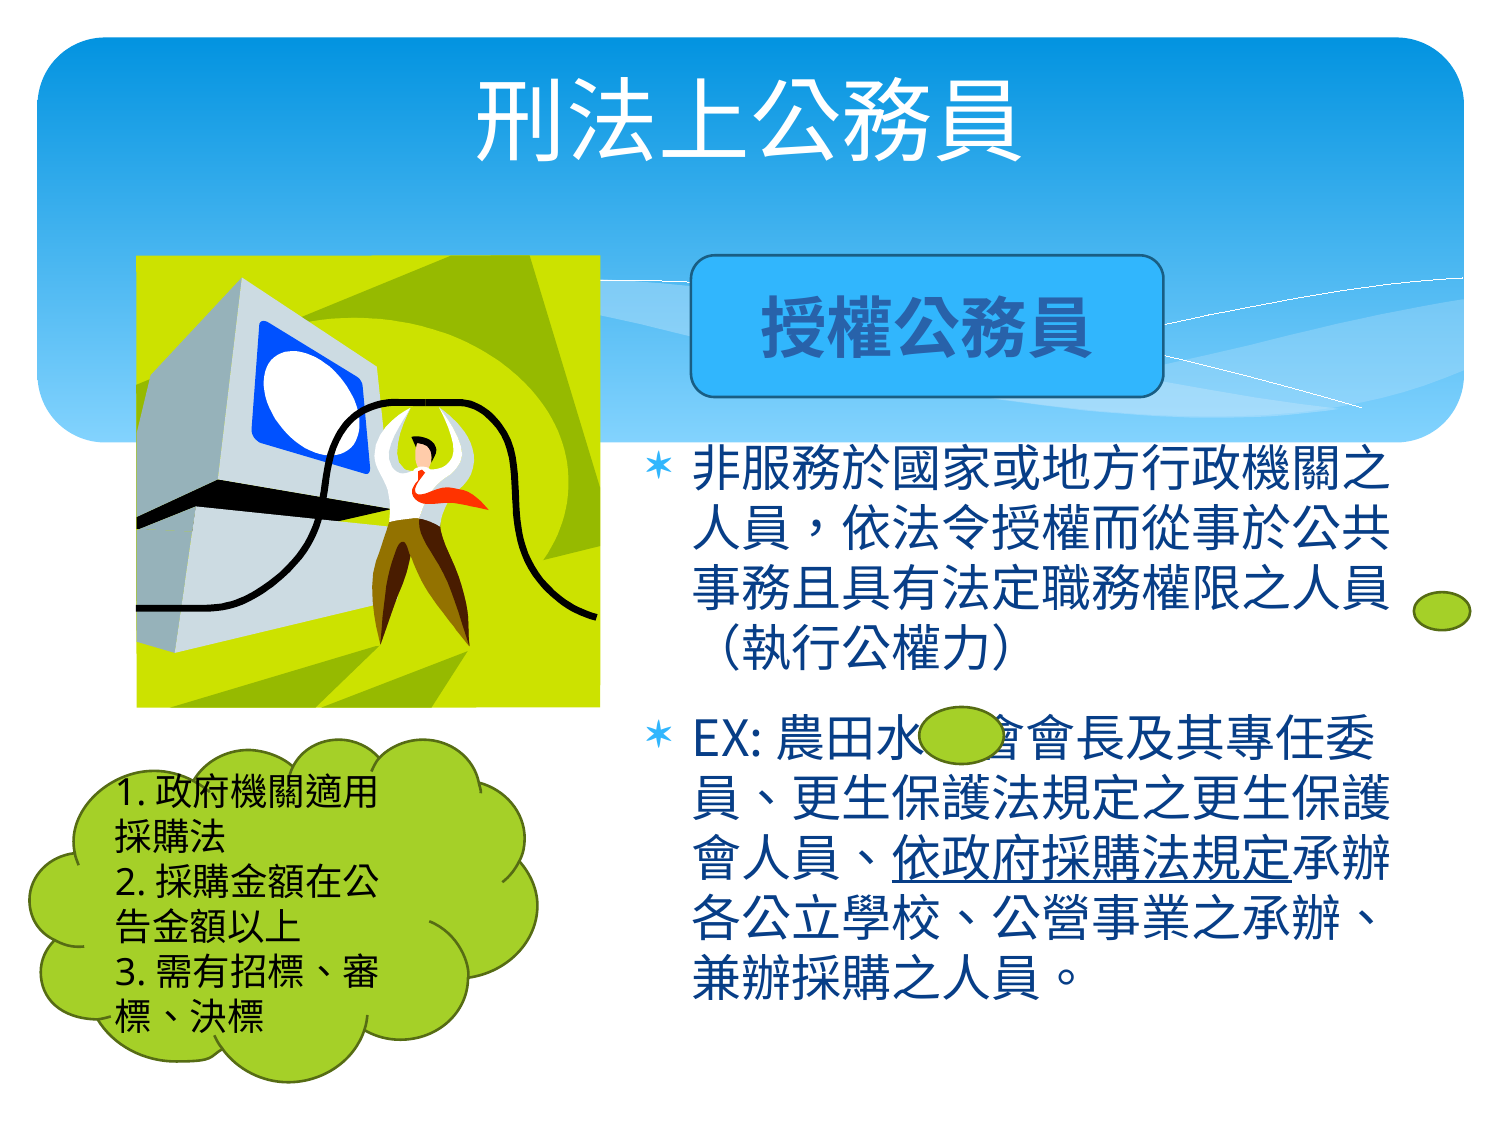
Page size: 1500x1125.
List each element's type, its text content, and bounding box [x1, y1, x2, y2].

text_box 1.政府機關適用採購法 2.採購金額在公告金額以上 3.需有招標、審標、決標 [1413, 592, 1471, 631]
picture [135, 255, 601, 708]
text_box 1.政府機關適用採購法 2.採購金額在公告金額以上 3.需有招標、審標、決標 [919, 706, 1004, 765]
list 非服務於國家或地方行政機關之人員，依法令授權而從事於公共事務且具有法定職務權限之人員（執行公權力） EX:農田水利會會長及其專任委員、更生保護法規定之更生保護會人員、依政府採購法規定承辦各公立學校、公營事業之承辦、兼辦採購之人員。 [631, 249, 1429, 1000]
title 刑法上公務員 [75, 55, 1425, 261]
text_box 1.政府機關適用採購法 2.採購金額在公告金額以上 3.需有招標、審標、決標 [29, 739, 538, 1083]
